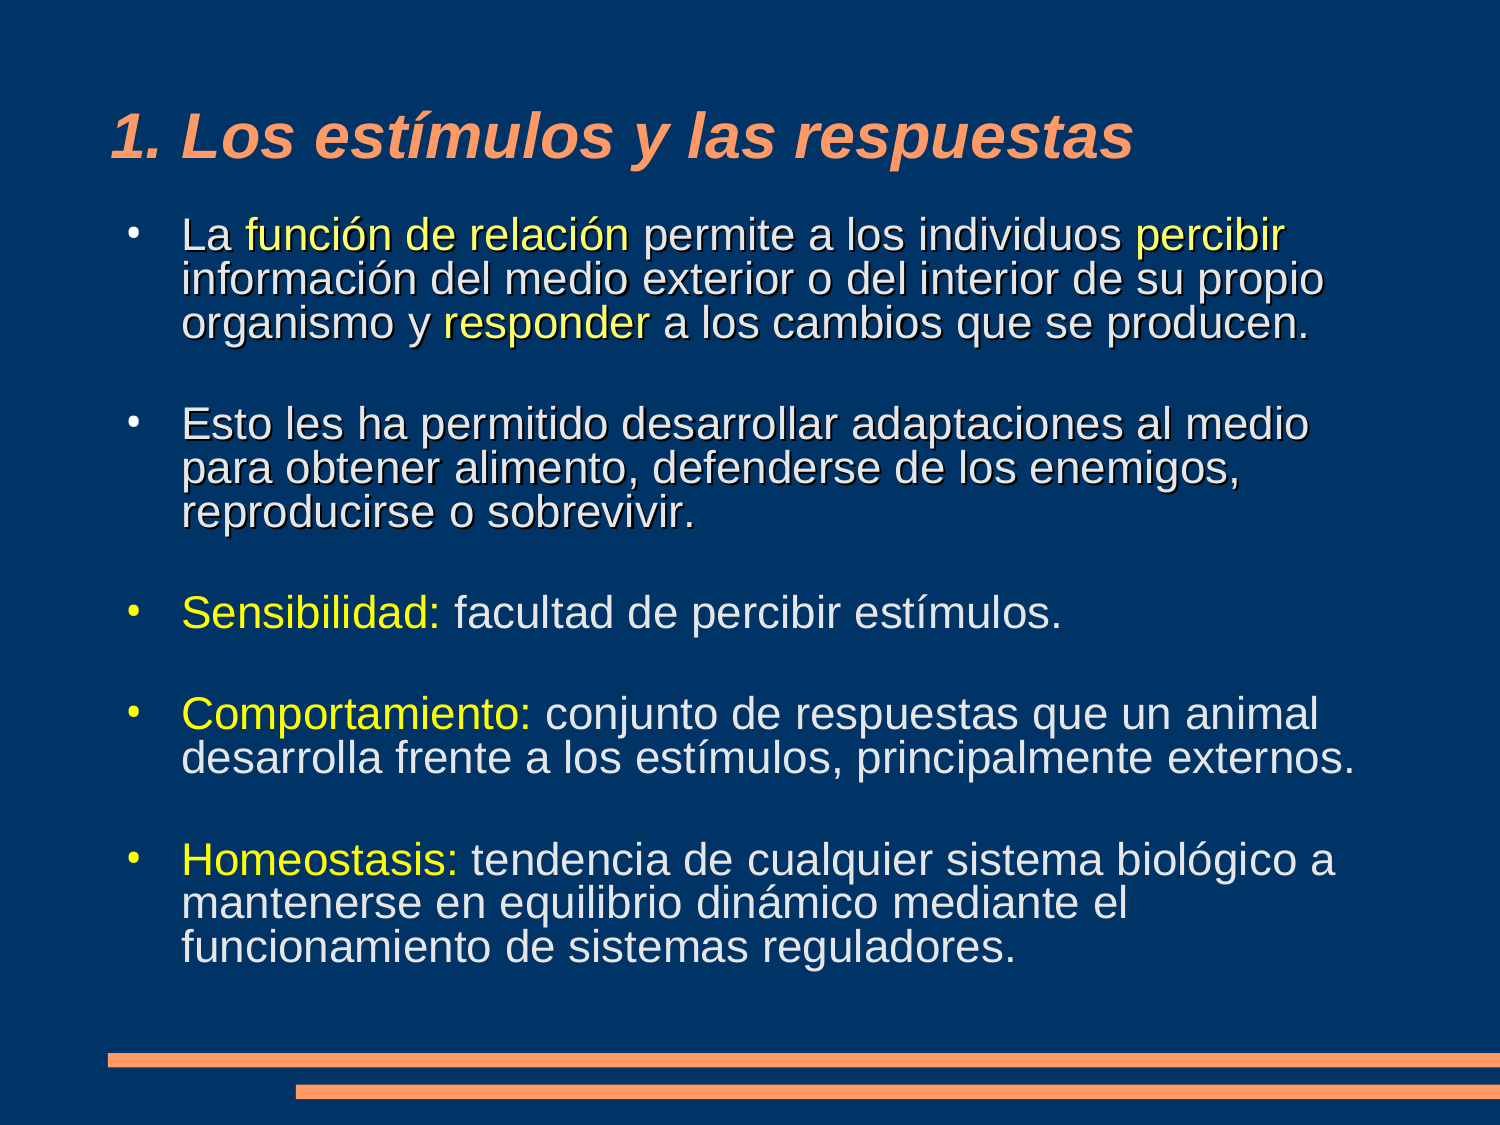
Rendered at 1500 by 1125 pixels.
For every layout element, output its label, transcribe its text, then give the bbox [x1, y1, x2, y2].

list La función de relación permite a los individuos percibir información del medio exterior o del interior de su propio organismo y responder a los cambios que se producen. Esto les ha permitido desarrollar adaptaciones al medio para obtener alimento, defenderse de los enemigos, reproducirse o sobrevivir. Sensibilidad: facultad de percibir estímulos. Comportamiento: conjunto de respuestas que un animal desarrolla frente a los estímulos, principalmente externos. Homeostasis: tendencia de cualquier sistema biológico a mantenerse en equilibrio dinámico mediante el funcionamiento de sistemas reguladores. [110, 207, 1416, 1055]
title 1. Los estímulos y las respuestas [110, 41, 1392, 230]
